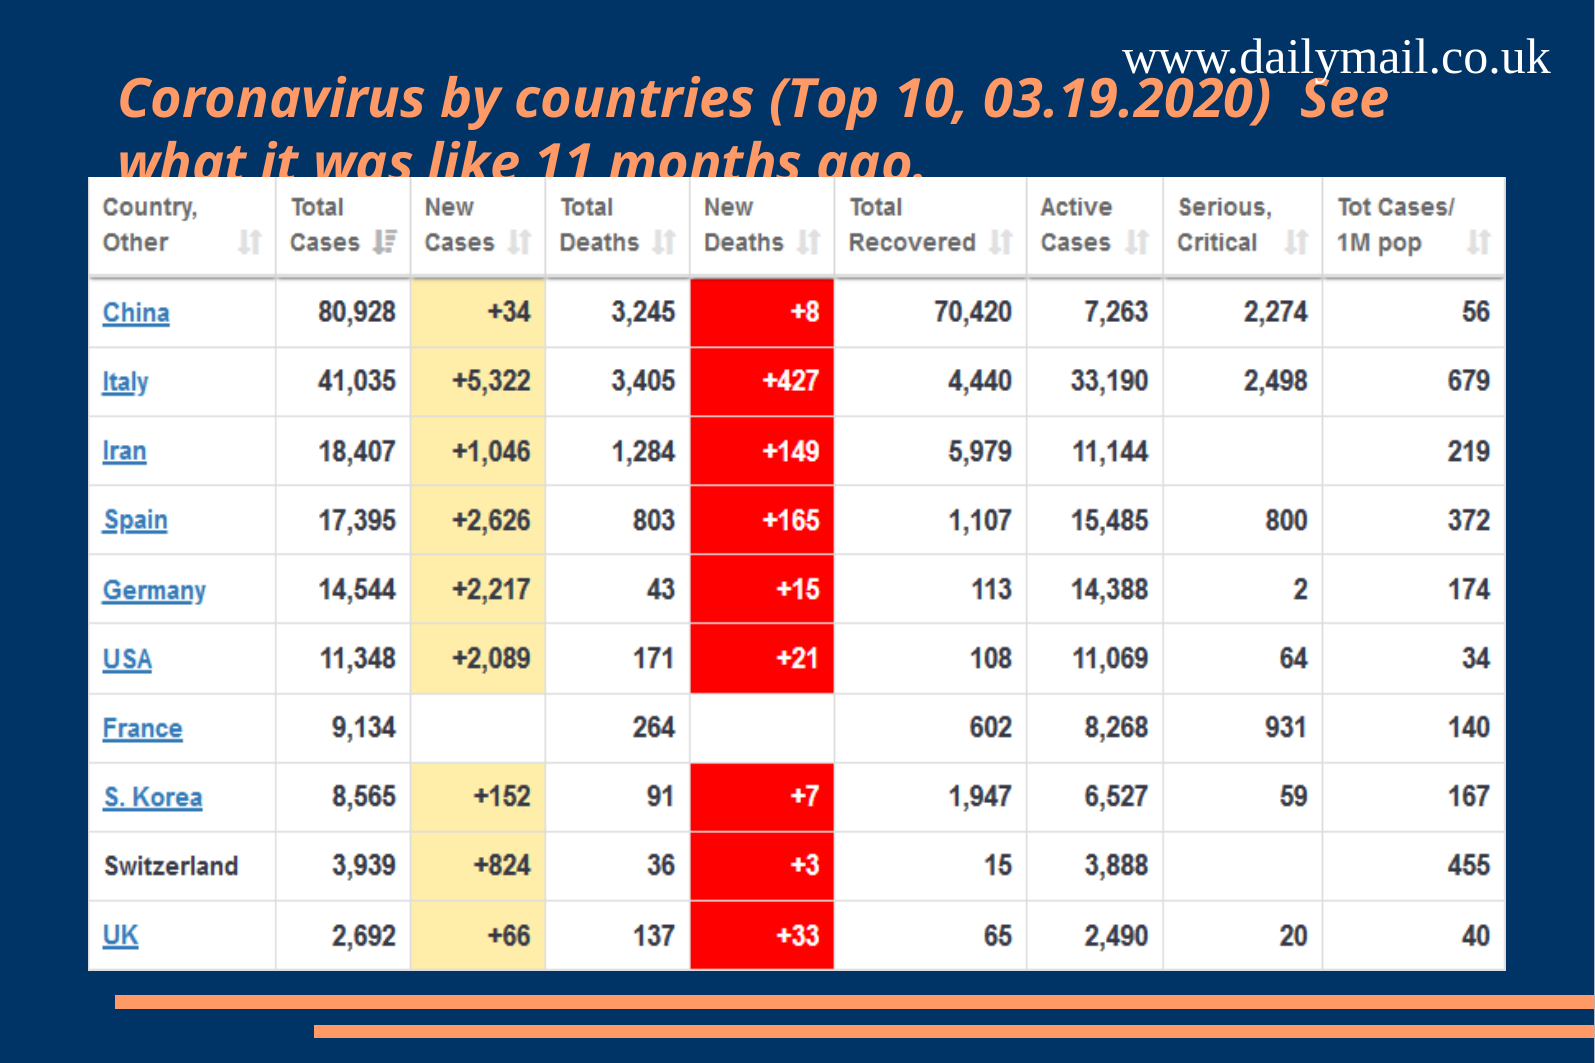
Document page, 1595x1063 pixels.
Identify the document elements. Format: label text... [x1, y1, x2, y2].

text_box www.dailymail.co.uk [1122, 29, 1554, 86]
title Coronavirus by countries (Top 10, 03.19.2020) See what it was like 11 months ago. [117, 62, 1535, 195]
picture [88, 177, 1506, 971]
